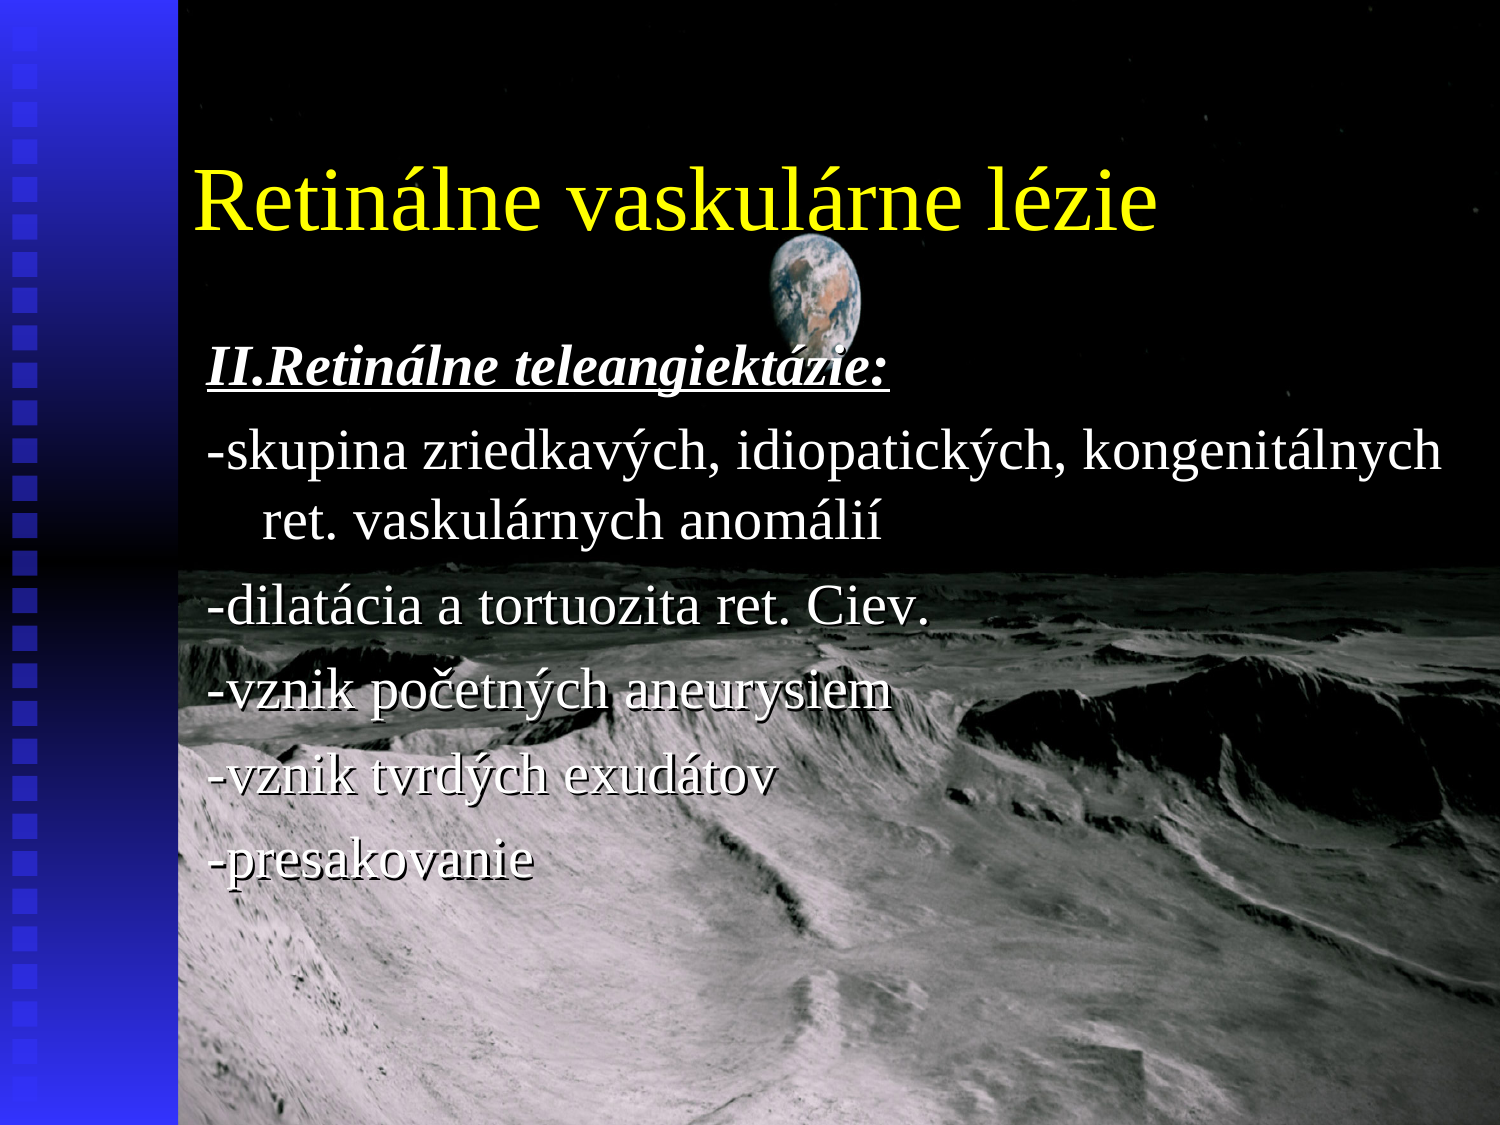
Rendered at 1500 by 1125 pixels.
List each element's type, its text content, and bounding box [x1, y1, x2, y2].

picture [0, 0, 1500, 1125]
title Retinálne vaskulárne lézie [177, 99, 1453, 288]
list II.Retinálne teleangiektázie: -skupina zriedkavých, idiopatických, kongenitálnych ret. vaskulárnych anomálií -dilatácia a tortuozita ret. Ciev. -vznik početných aneurysiem -vznik tvrdých exudátov -presakovanie [191, 319, 1467, 995]
